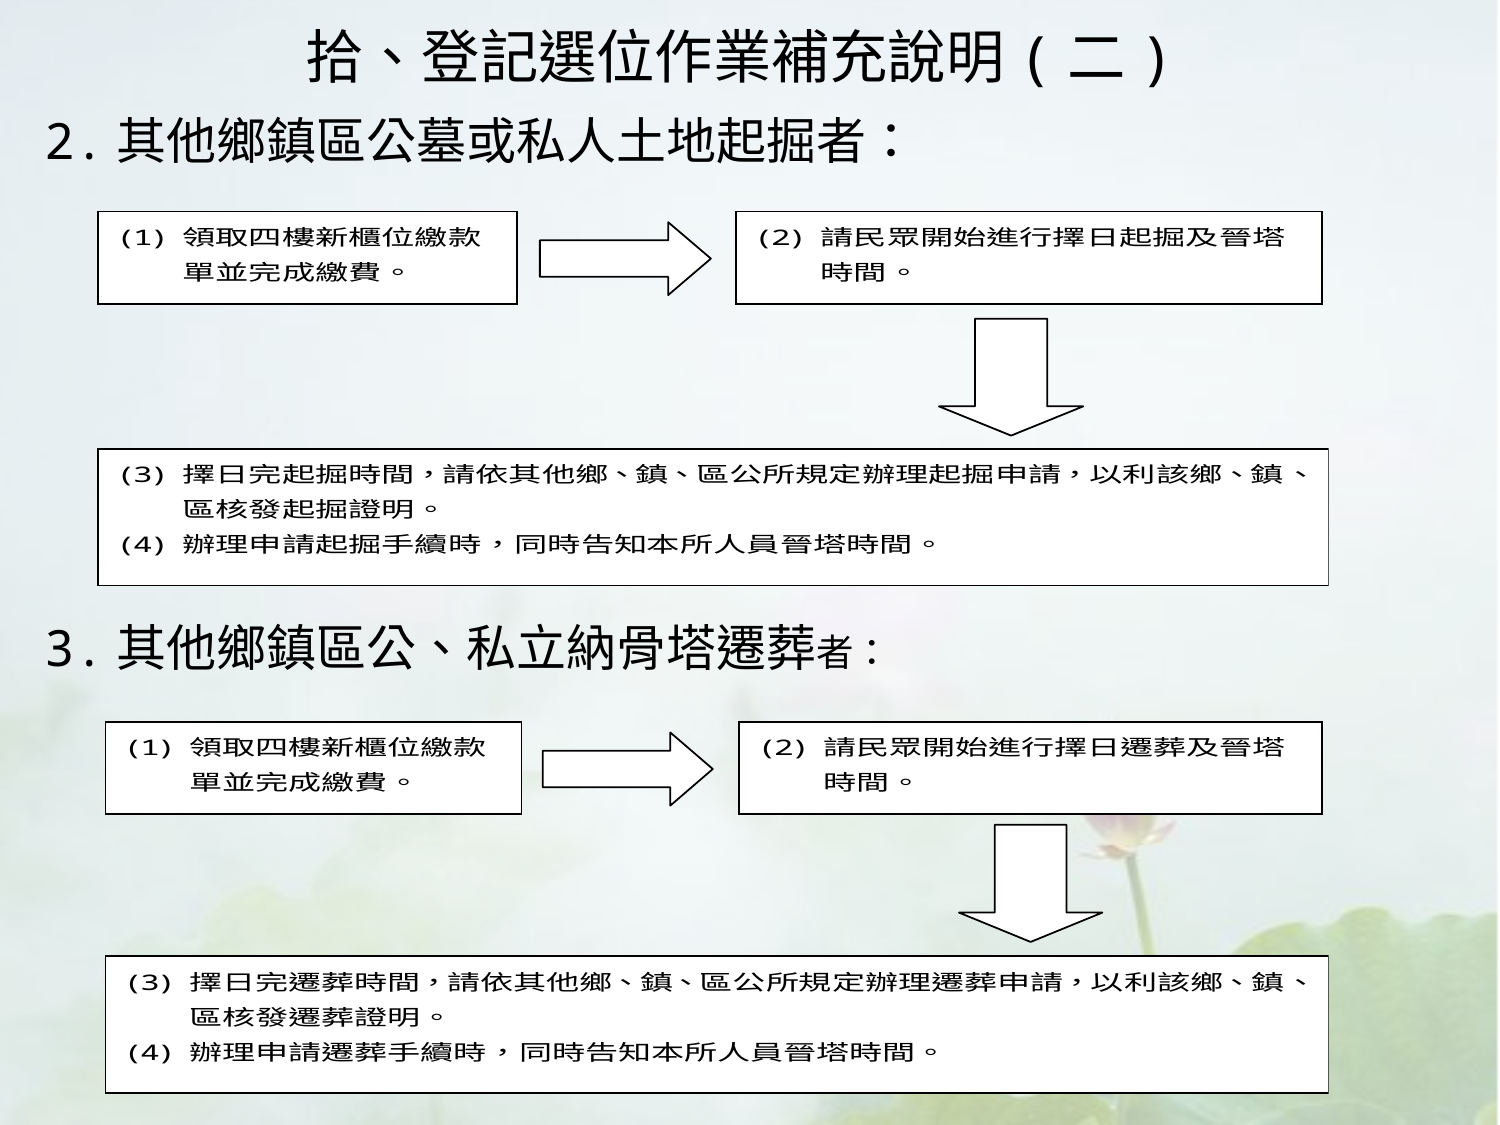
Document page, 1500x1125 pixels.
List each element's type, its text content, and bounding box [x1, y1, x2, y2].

list 2.其他鄉鎮區公墓或私人土地起掘者： 3.其他鄉鎮區公、私立納骨塔遷葬者： [29, 101, 1471, 1059]
picture [76, 196, 1329, 587]
picture [78, 704, 1329, 1094]
title 拾、登記選位作業補充說明(二) [64, 3, 1415, 101]
